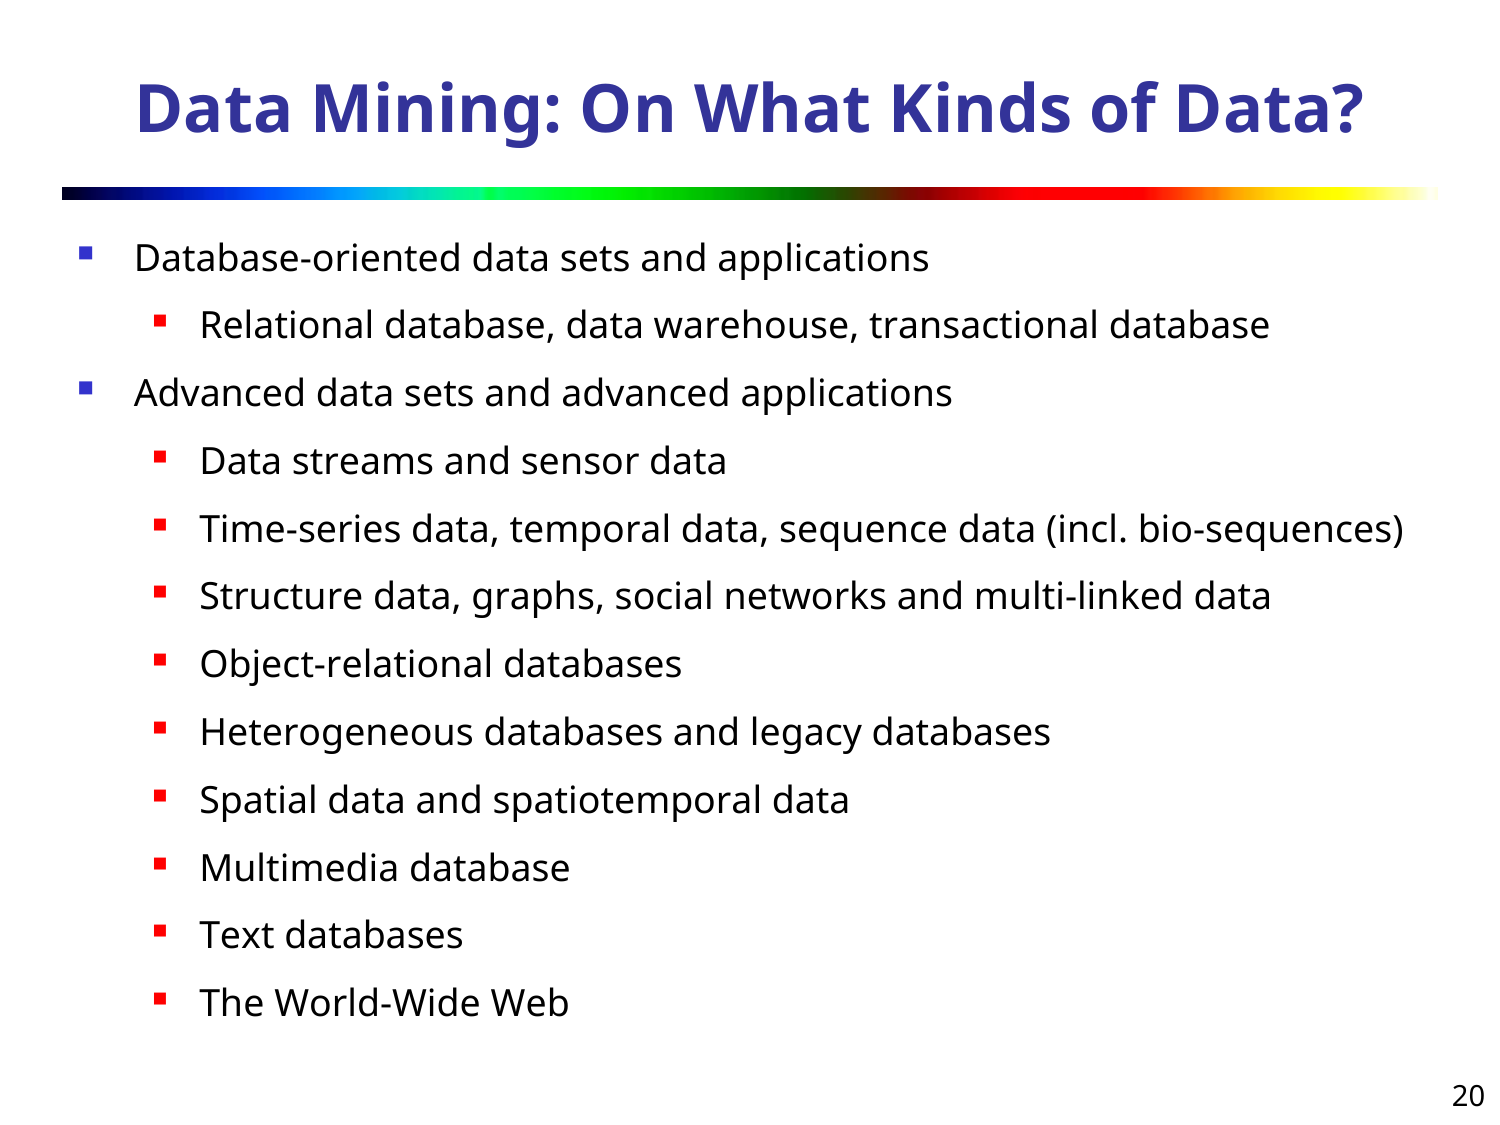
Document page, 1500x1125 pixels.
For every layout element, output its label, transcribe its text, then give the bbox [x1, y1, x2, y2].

text_box <number> [1187, 1050, 1500, 1125]
list Database-oriented data sets and applications Relational database, data warehouse, transactional database Advanced data sets and advanced applications Data streams and sensor data Time-series data, temporal data, sequence data (incl. bio-sequences) Structure data, graphs, social networks and multi-linked data Object-relational databases Heterogeneous databases and legacy databases Spatial data and spatiotemporal data Multimedia database Text databases The World-Wide Web [62, 212, 1475, 1091]
title Data Mining: On What Kinds of Data? [75, 18, 1426, 194]
